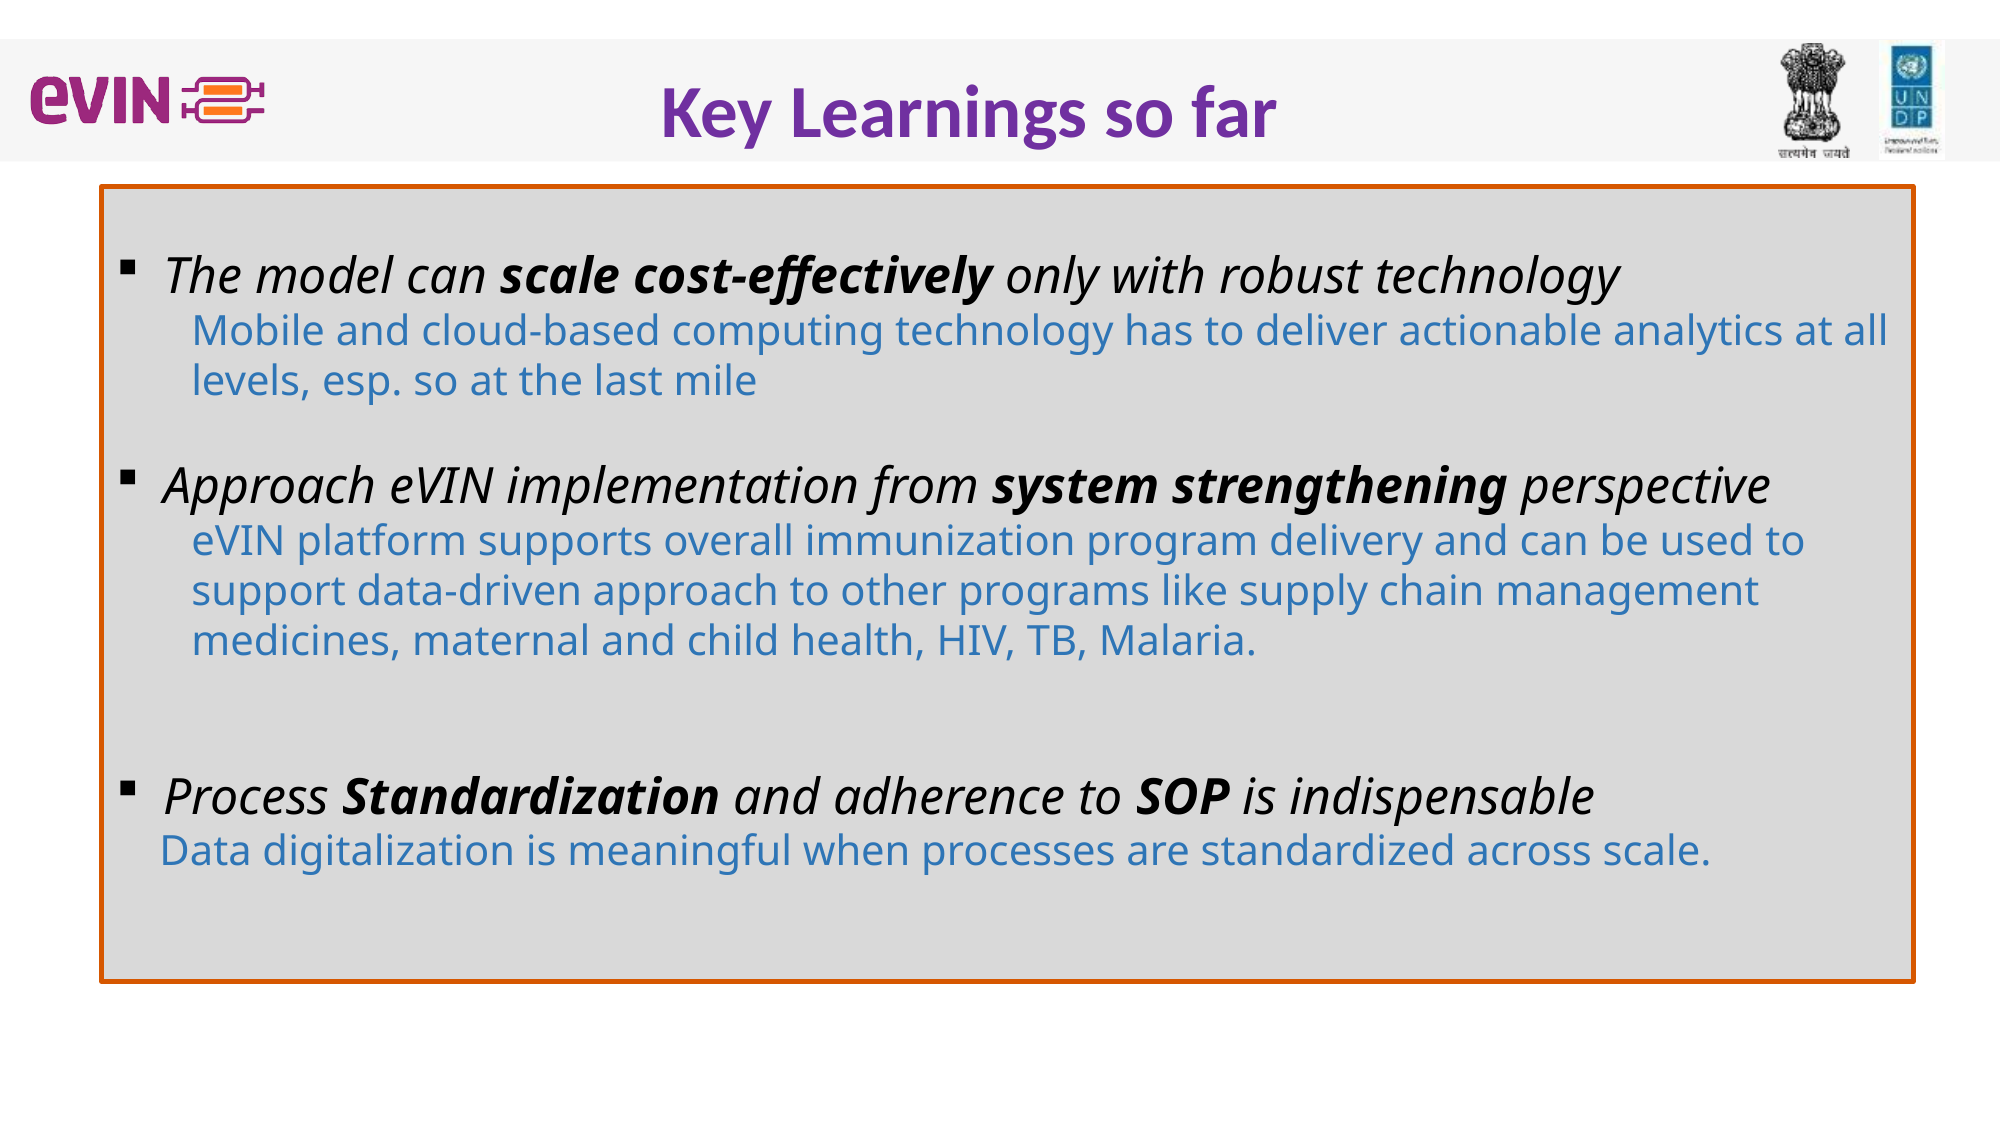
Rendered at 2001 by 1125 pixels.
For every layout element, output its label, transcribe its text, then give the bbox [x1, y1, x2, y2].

picture [1879, 40, 1945, 160]
text_box [0, 39, 2000, 162]
text_box The model can scale cost-effectively only with robust technology Mobile and cloud-based computing technology has to deliver actionable analytics at all levels, esp. so at the last mile Approach eVIN implementation from system strengthening perspective eVIN platform supports overall immunization program delivery and can be used to support data-driven approach to other programs like supply chain management medicines, maternal and child health, HIV, TB, Malaria. Process Standardization and adherence to SOP is indispensable Data digitalization is meaningful when processes are standardized across scale. [101, 186, 1914, 982]
picture [1778, 43, 1850, 158]
text_box Key Learnings so far [646, 55, 1294, 161]
picture [19, 64, 276, 133]
